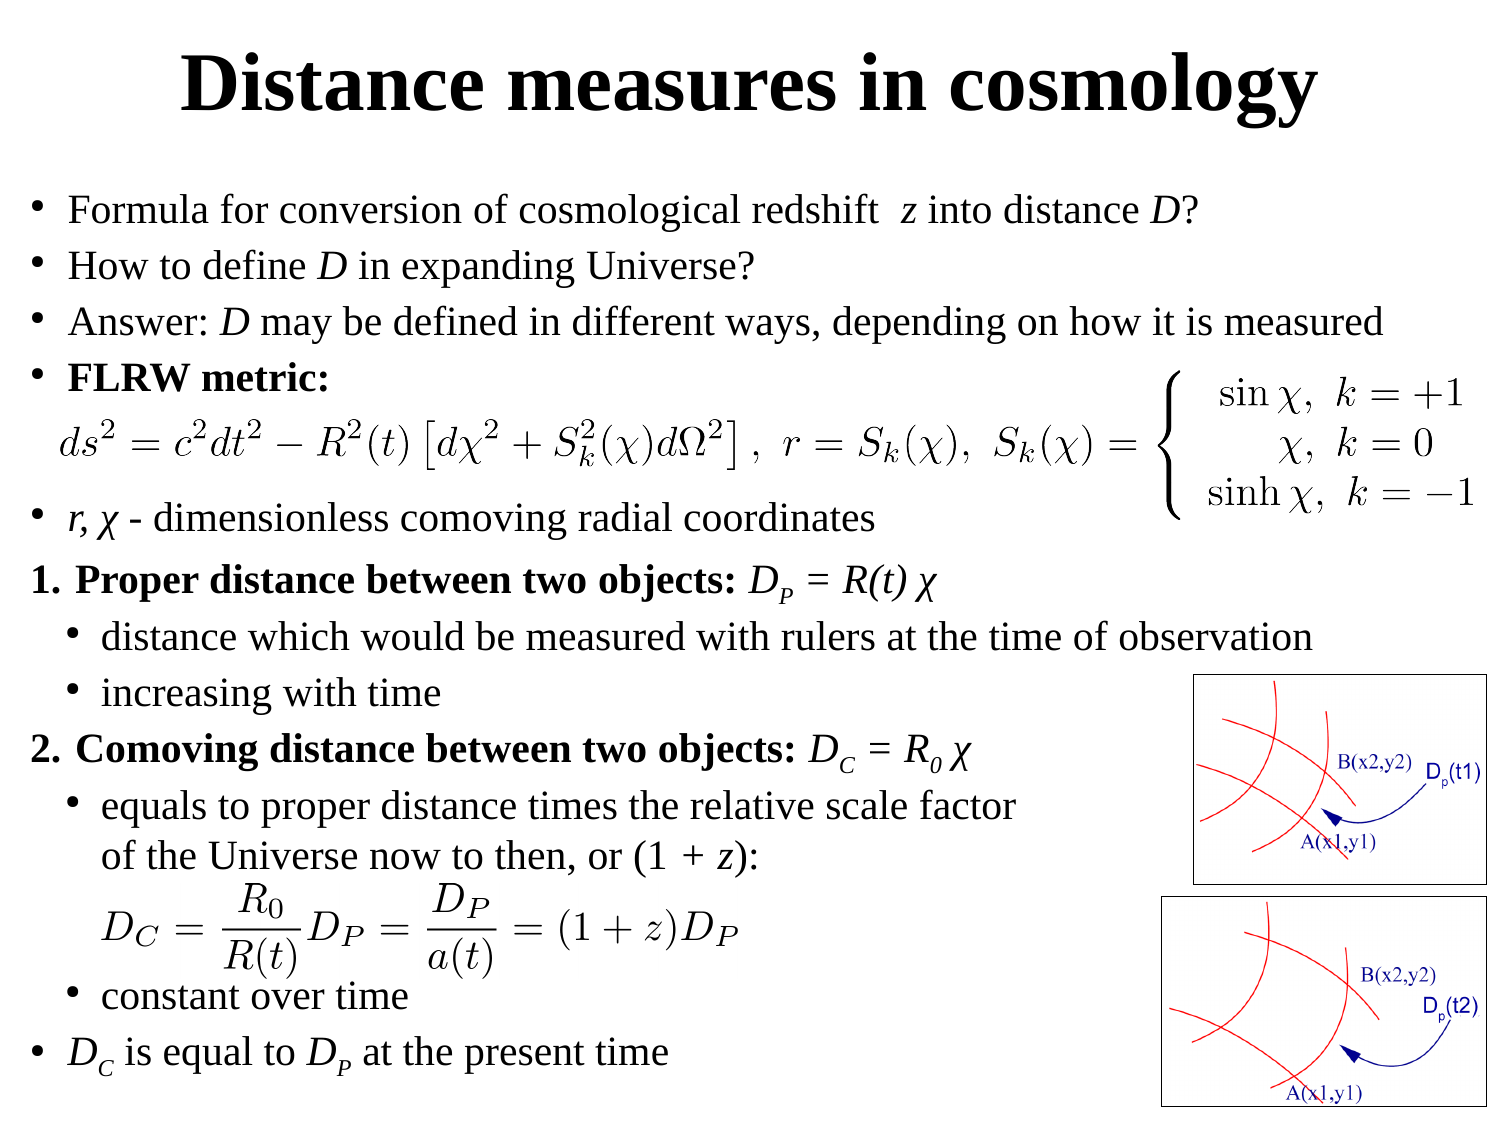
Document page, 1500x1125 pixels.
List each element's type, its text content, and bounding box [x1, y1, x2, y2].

picture [60, 370, 1473, 520]
picture [1193, 674, 1487, 885]
picture [101, 883, 738, 979]
picture [1161, 896, 1487, 1107]
list Formula for conversion of cosmological redshift z into distance D? How to define D in expanding Universe? Answer: D may be defined in different ways, depending on how it is measured FLRW metric: r, χ - dimensionless comoving radial coordinates Proper distance between two objects: DP = R(t) χ distance which would be measured with rulers at the time of observation increasing with time Comoving distance between two objects: DC = R0 χ equals to proper distance times the relative scale factor of the Universe now to then, or (1 + z): constant over time DC is equal to DP at the present time [15, 174, 1486, 1092]
title Distance measures in cosmology [75, 12, 1425, 143]
